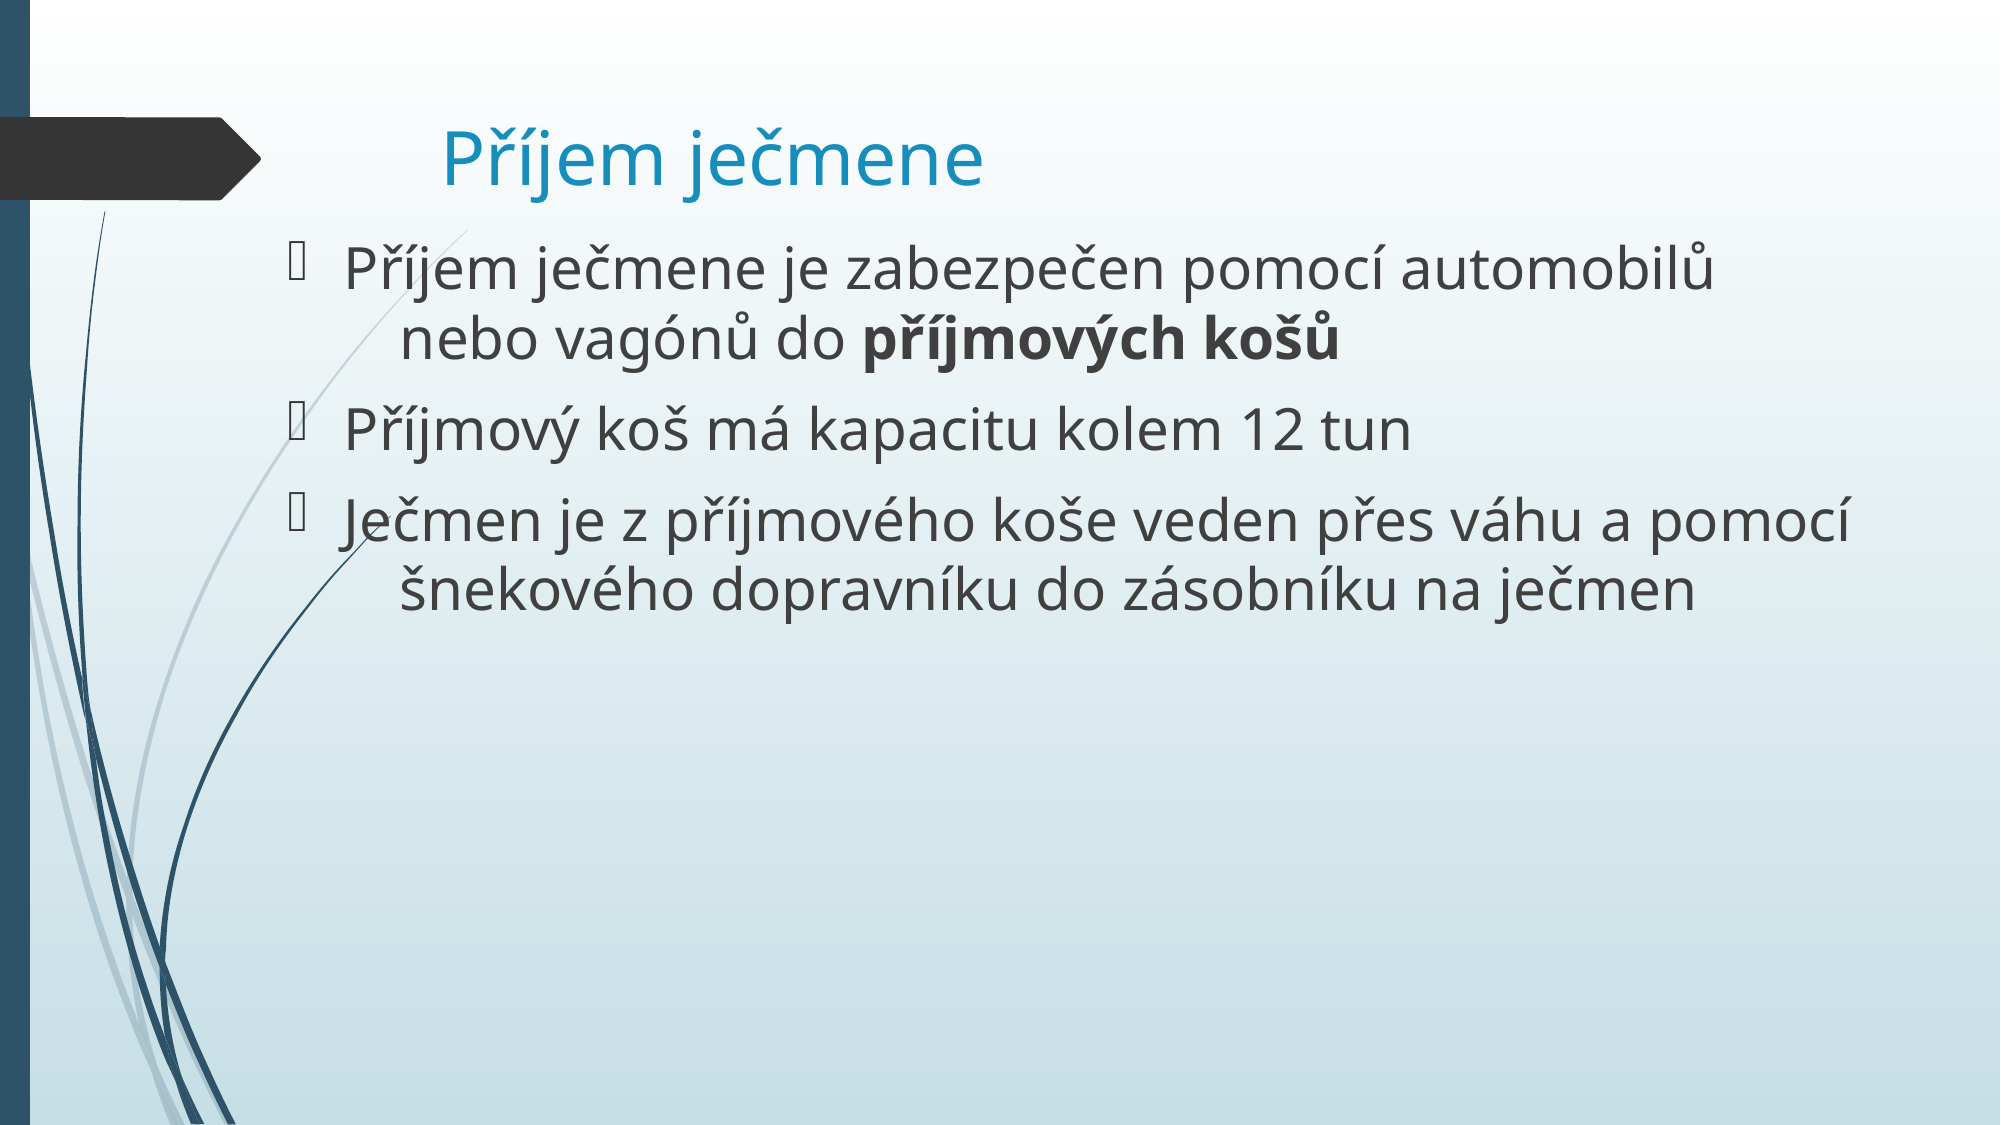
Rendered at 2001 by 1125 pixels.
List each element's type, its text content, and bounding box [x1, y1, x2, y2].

list Příjem ječmene je zabezpečen pomocí automobilů nebo vagónů do příjmových košů Příjmový koš má kapacitu kolem 12 tun Ječmen je z příjmového koše veden přes váhu a pomocí šnekového dopravníku do zásobníku na ječmen [272, 223, 1888, 970]
title Příjem ječmene [425, 102, 1888, 223]
